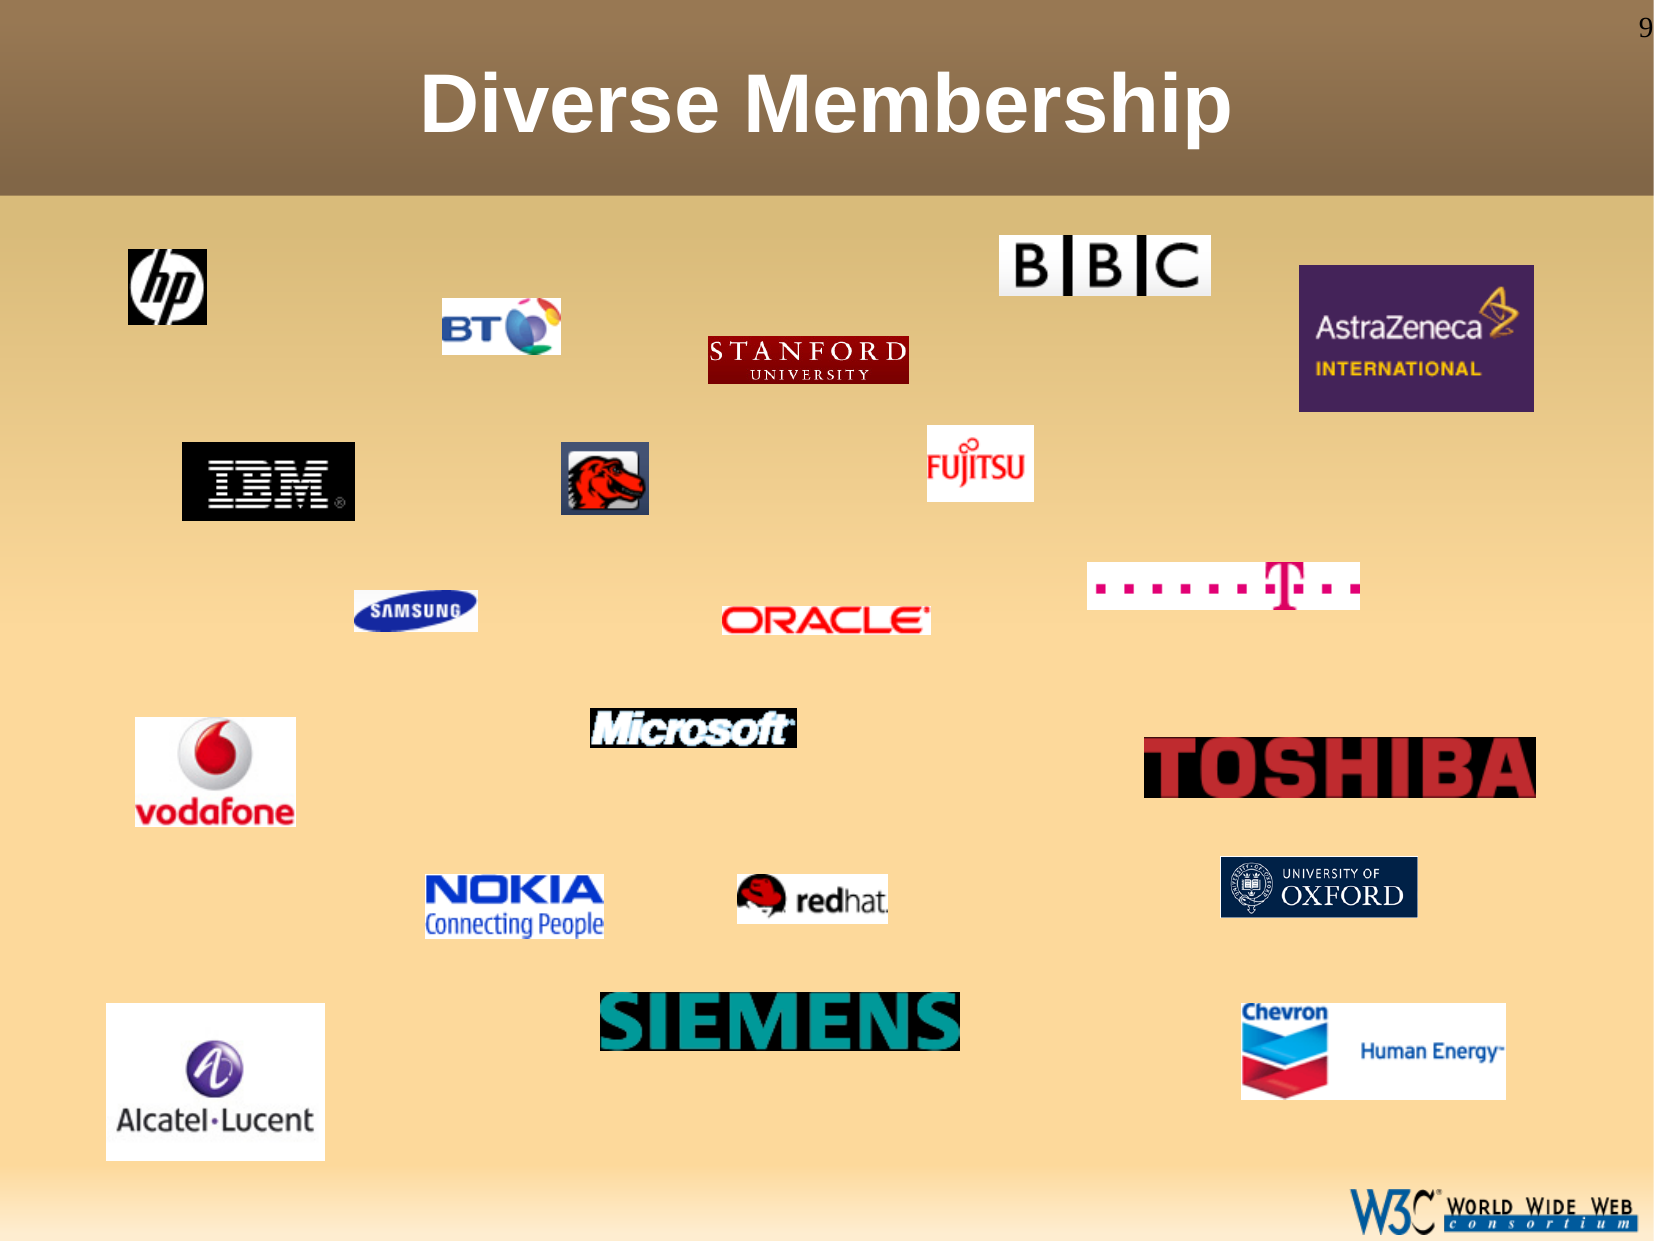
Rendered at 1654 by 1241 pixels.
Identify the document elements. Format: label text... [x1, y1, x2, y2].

picture [0, 208, 1654, 1241]
title Diverse Membership [0, 0, 1654, 208]
